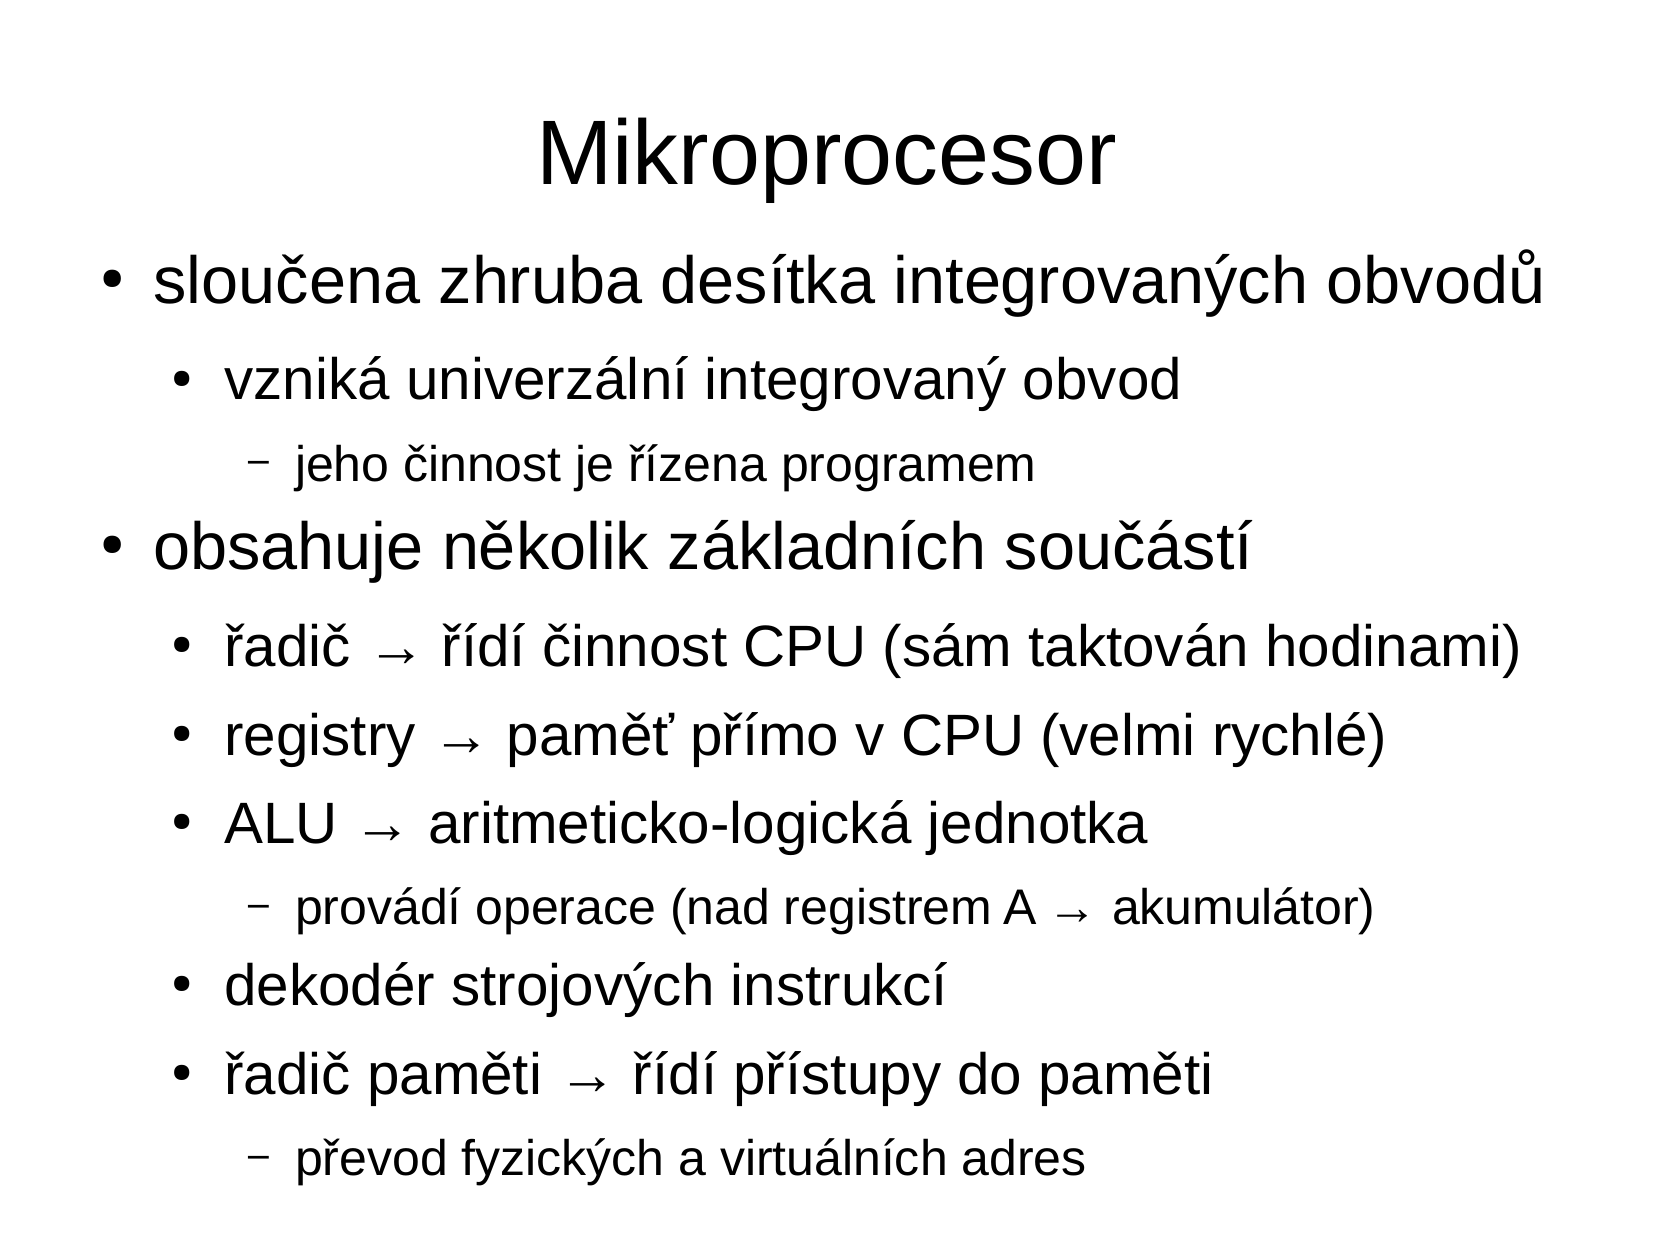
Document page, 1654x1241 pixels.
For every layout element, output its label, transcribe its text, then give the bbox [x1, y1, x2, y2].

list sloučena zhruba desítka integrovaných obvodů vzniká univerzální integrovaný obvod jeho činnost je řízena programem obsahuje několik základních součástí řadič → řídí činnost CPU (sám taktován hodinami) registry → paměť přímo v CPU (velmi rychlé) ALU → aritmeticko-logická jednotka provádí operace (nad registrem A → akumulátor) dekodér strojových instrukcí řadič paměti → řídí přístupy do paměti převod fyzických a virtuálních adres [82, 242, 1571, 1187]
title Mikroprocesor [82, 56, 1571, 242]
